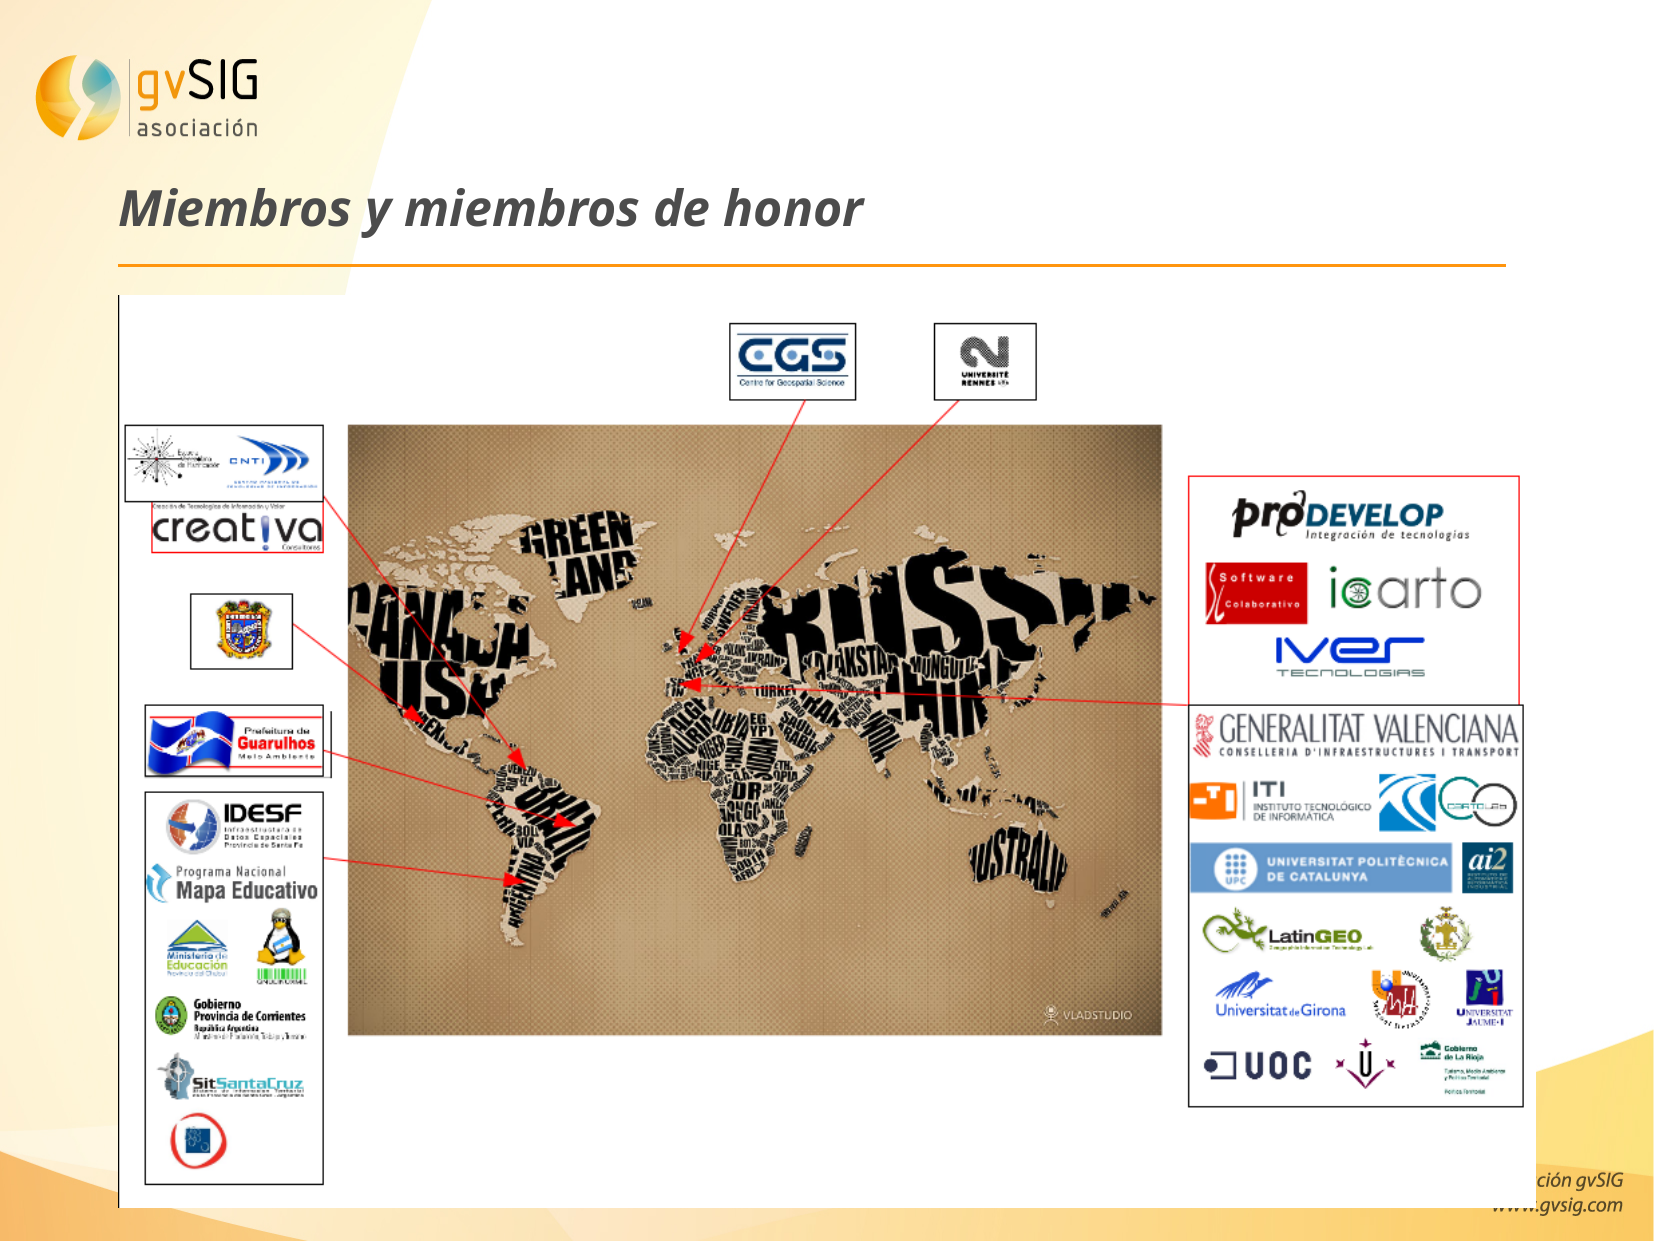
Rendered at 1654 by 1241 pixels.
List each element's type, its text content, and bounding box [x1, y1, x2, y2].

picture [0, 0, 1654, 1241]
text_box Miembros y miembros de honor [118, 177, 1418, 237]
